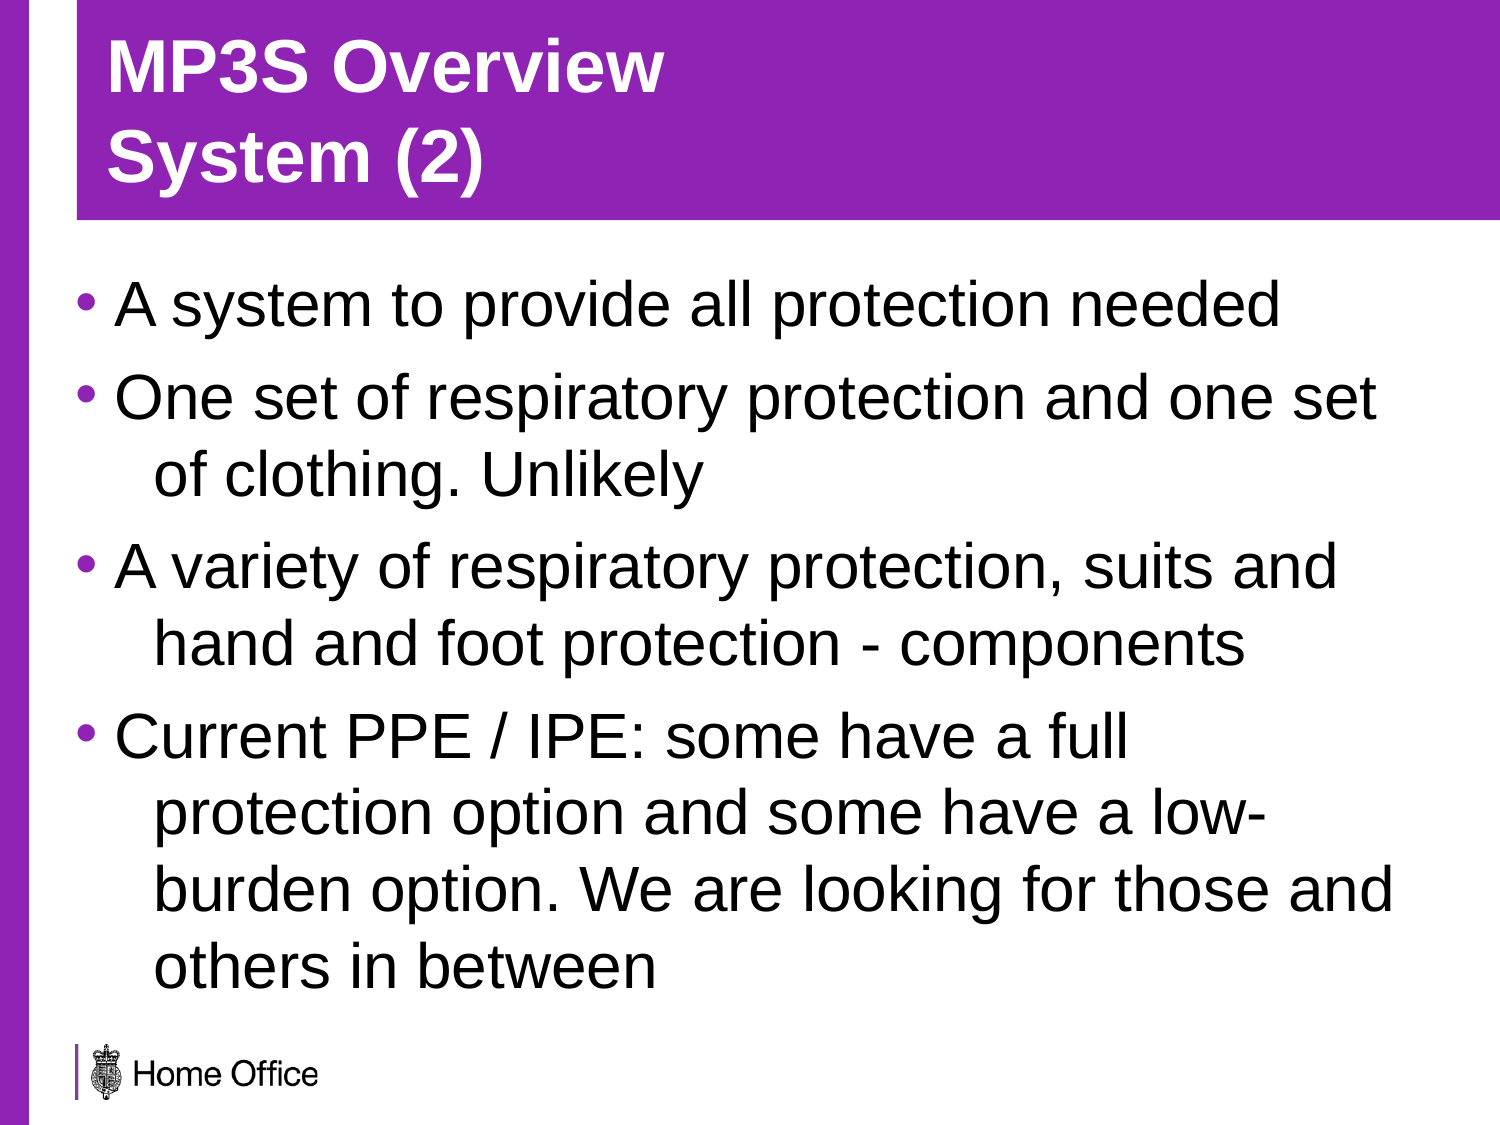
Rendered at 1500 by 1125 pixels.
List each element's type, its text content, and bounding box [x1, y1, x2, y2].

list A system to provide all protection needed One set of respiratory protection and one set of clothing. Unlikely A variety of respiratory protection, suits and hand and foot protection - components Current PPE / IPE: some have a full protection option and some have a low-burden option. We are looking for those and others in between [75, 262, 1426, 1005]
title MP3S Overview System (2) [76, 0, 1500, 221]
